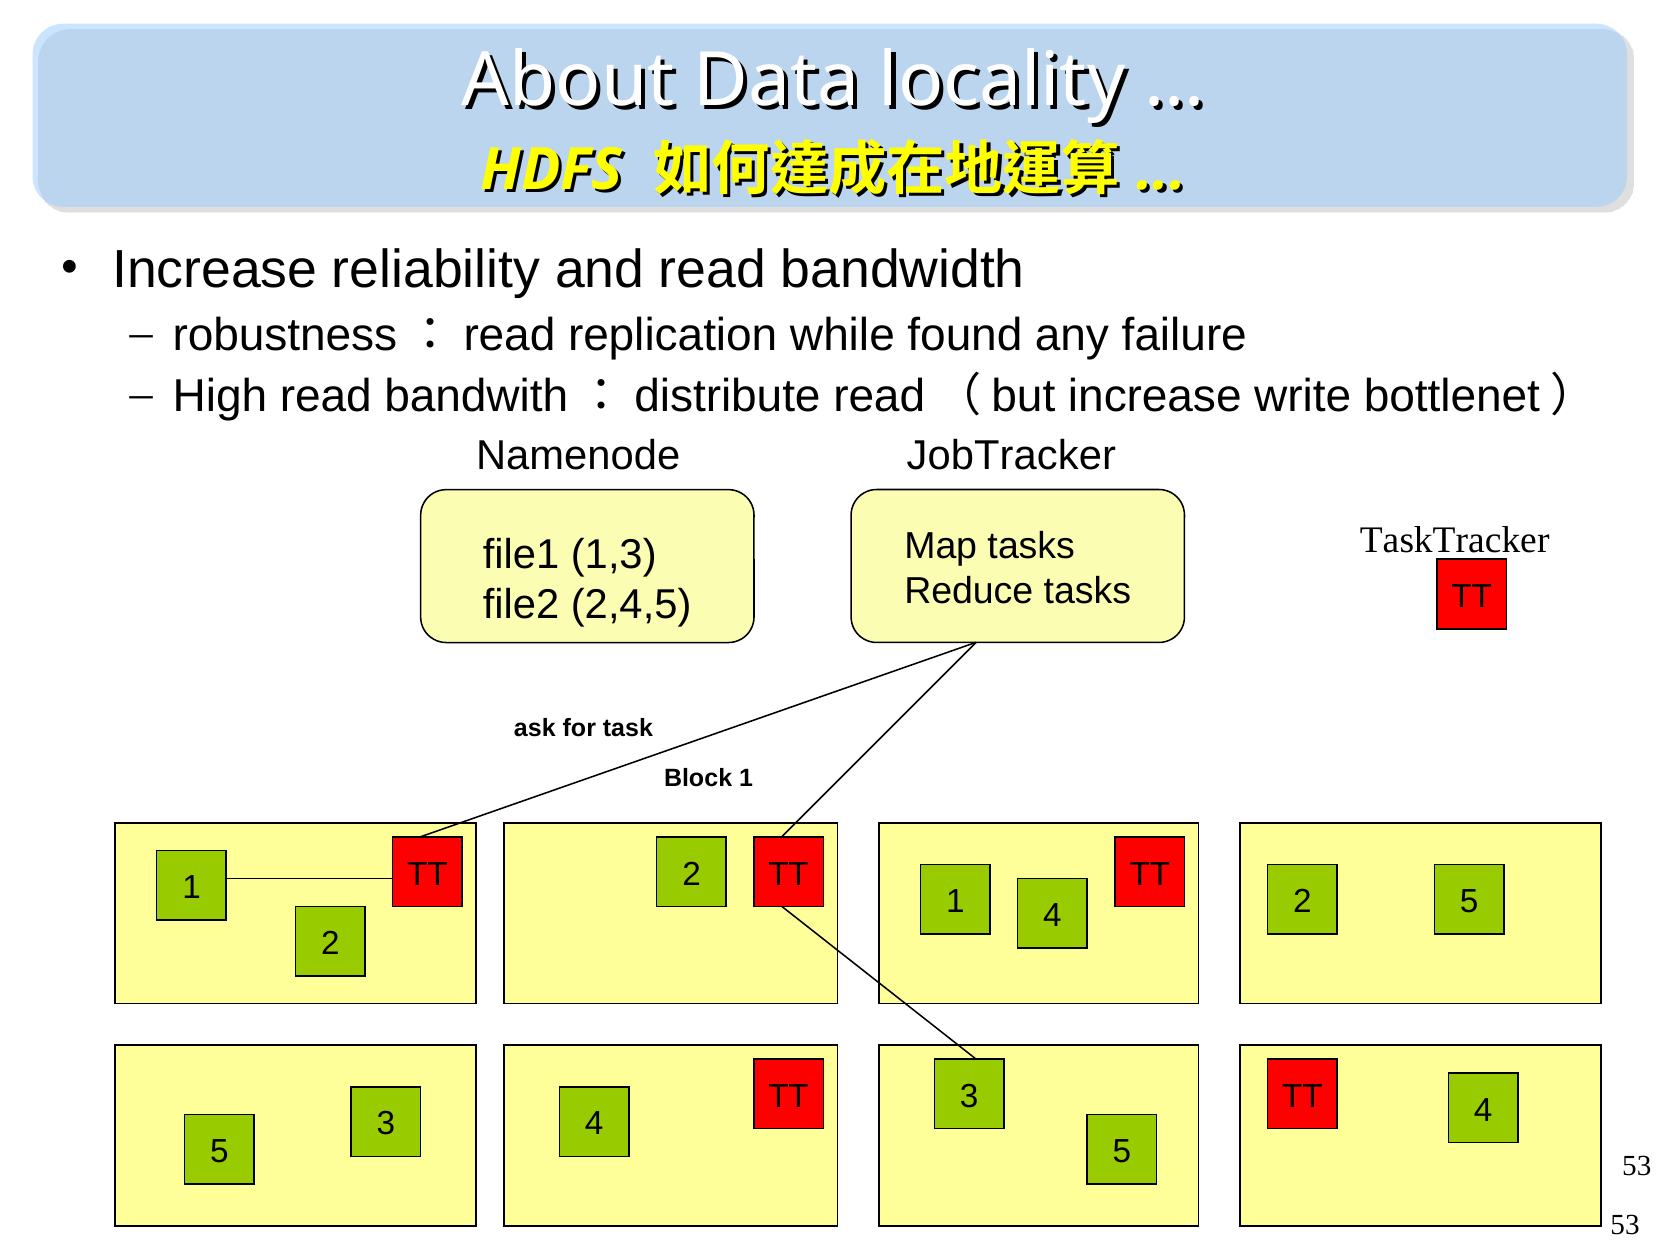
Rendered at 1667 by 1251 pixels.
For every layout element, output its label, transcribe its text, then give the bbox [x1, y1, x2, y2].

text_box Namenode [461, 444, 696, 486]
text_box Namenode [639, 449, 650, 467]
title About Data locality ... HDFS 如何達成在地運算... [124, 20, 1542, 213]
text_box [785, 822, 838, 948]
text_box [878, 984, 903, 1004]
text_box [1239, 1045, 1602, 1226]
text_box 2 [1267, 864, 1338, 935]
text_box 2 [656, 836, 727, 907]
text_box 1 [156, 850, 227, 921]
text_box [503, 822, 838, 1004]
text_box JobTracker [956, 449, 968, 467]
text_box [503, 1045, 838, 1226]
text_box [1542, 23, 1628, 207]
text_box <number> [1602, 1138, 1667, 1223]
text_box TT [1267, 1059, 1338, 1129]
list Increase reliability and read bandwidth robustness：read replication while found any failure High read bandwith：distribute read（but increase write bottlenet） [45, 233, 1621, 444]
text_box Map tasks Reduce tasks [851, 489, 1185, 643]
text_box [115, 1045, 477, 1226]
text_box TT [392, 836, 463, 907]
text_box 5 [1434, 864, 1504, 935]
text_box [115, 822, 477, 1004]
text_box 4 [1017, 878, 1088, 949]
text_box 4 [1448, 1072, 1518, 1143]
text_box TT [753, 836, 824, 907]
text_box file1 (1,3) file2 (2,4,5) [420, 489, 755, 643]
text_box [878, 822, 1199, 1004]
text_box Namenode [487, 444, 499, 463]
text_box 3 [351, 1086, 421, 1157]
text_box [1239, 822, 1602, 1004]
text_box TT [1115, 836, 1185, 907]
text_box ask for task [499, 703, 669, 749]
text_box TT [753, 1059, 824, 1129]
text_box JobTracker [891, 444, 1132, 486]
text_box TT [1436, 568, 1507, 629]
text_box 5 [184, 1114, 254, 1185]
text_box 4 [559, 1086, 629, 1157]
text_box Block 1 [649, 753, 769, 799]
text_box 1 [920, 864, 991, 935]
text_box TaskTracker [1345, 506, 1621, 568]
text_box 5 [1087, 1114, 1157, 1185]
text_box 2 [295, 906, 366, 976]
text_box [32, 23, 124, 207]
text_box 3 [934, 1059, 1004, 1129]
text_box [878, 1045, 1199, 1226]
